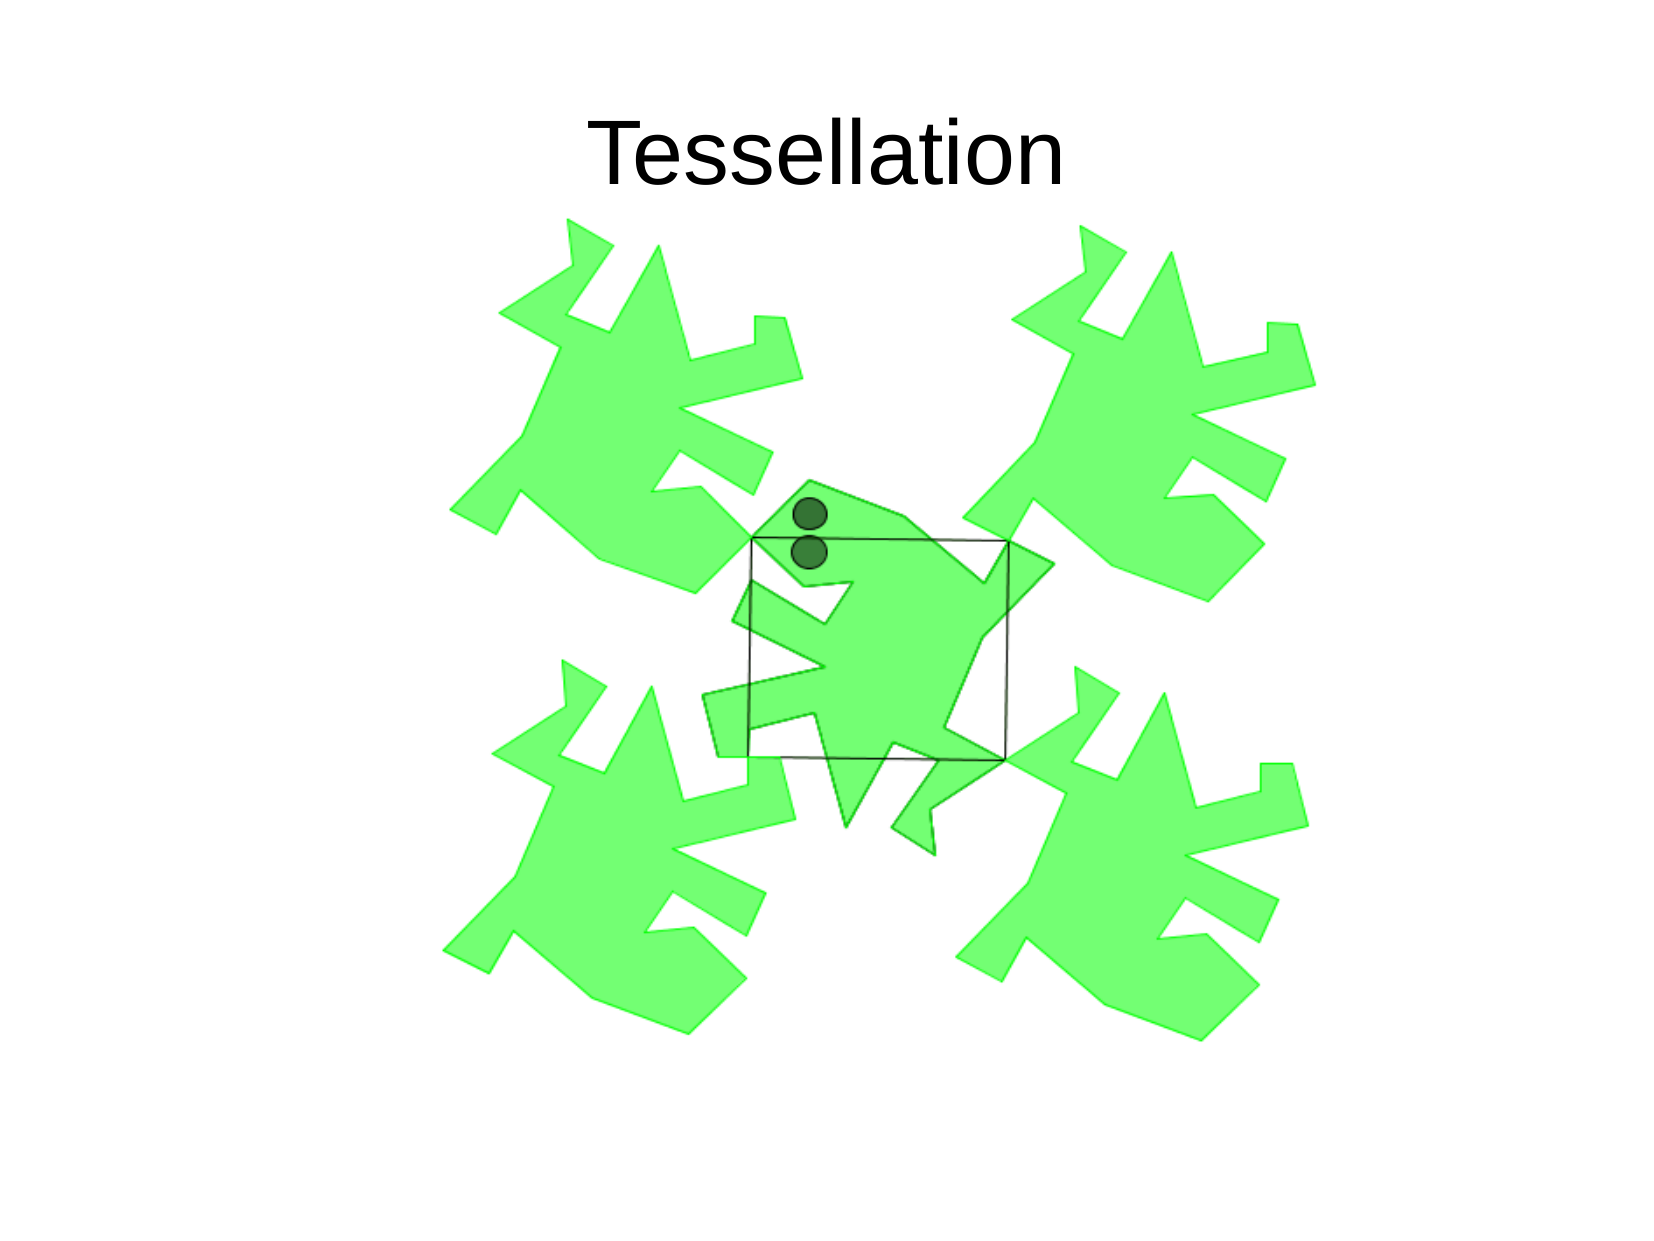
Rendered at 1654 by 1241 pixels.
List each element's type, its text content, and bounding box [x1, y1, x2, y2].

picture [394, 257, 1388, 1063]
title Tessellation [82, 49, 1571, 257]
